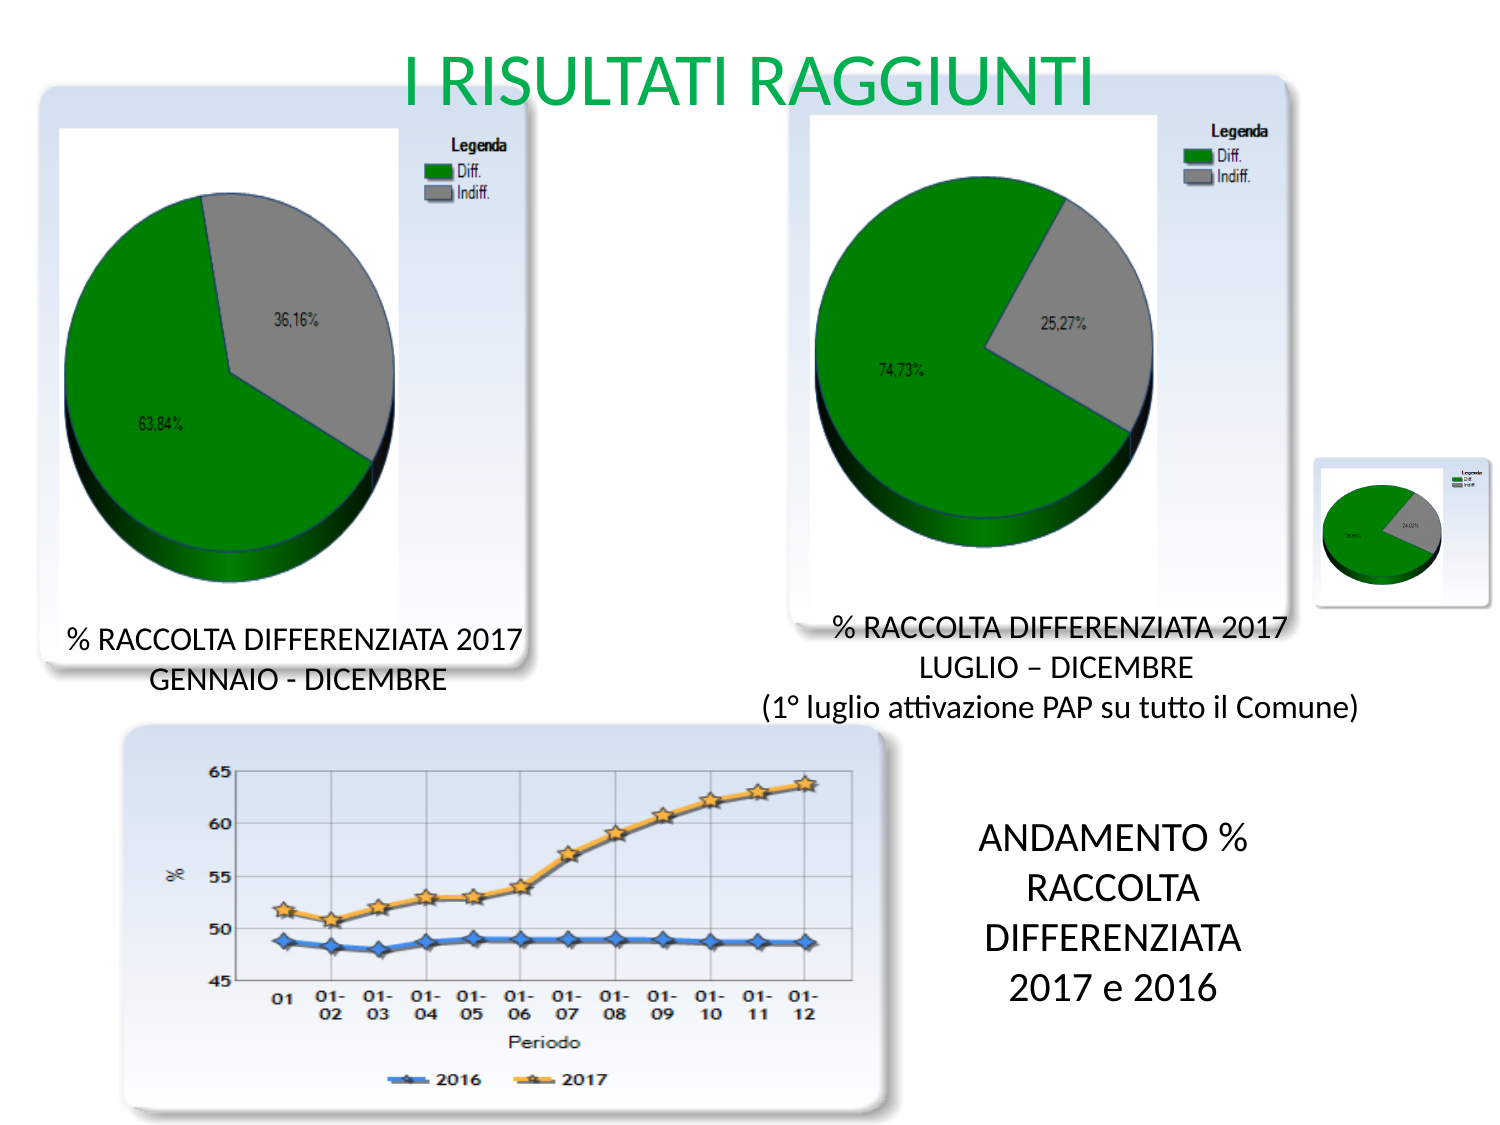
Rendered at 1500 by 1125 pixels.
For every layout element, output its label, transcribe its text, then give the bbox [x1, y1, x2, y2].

text_box ANDAMENTO % RACCOLTA DIFFERENZIATA 2017 e 2016 [925, 802, 1301, 1018]
picture [117, 720, 903, 1125]
picture [1312, 456, 1493, 610]
text_box I RISULTATI RAGGIUNTI [275, 23, 1225, 129]
picture [785, 70, 1301, 597]
picture [35, 81, 539, 609]
text_box % RACCOLTA DIFFERENZIATA 2017 GENNAIO - DICEMBRE [0, 609, 598, 704]
text_box % RACCOLTA DIFFERENZIATA 2017 LUGLIO – DICEMBRE (1° luglio attivazione PAP su tutto il Comune) [714, 597, 1407, 733]
